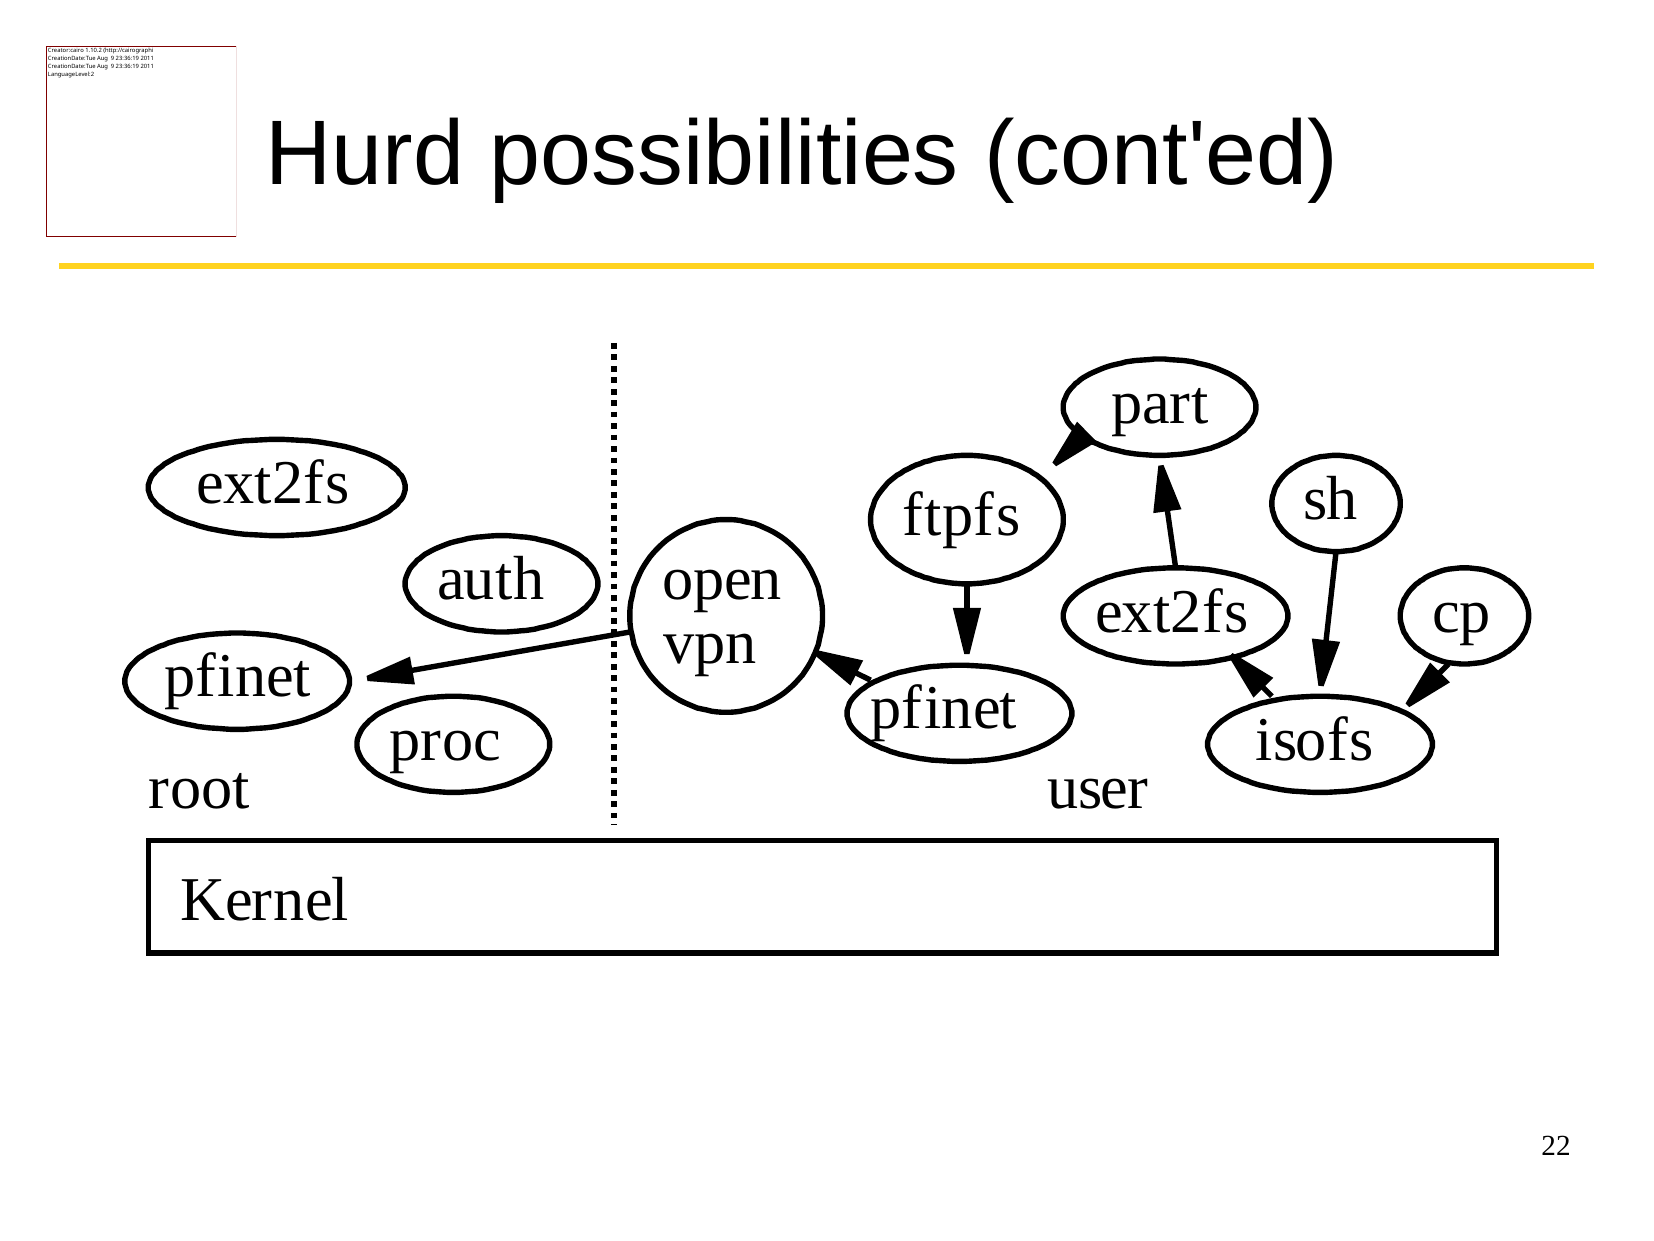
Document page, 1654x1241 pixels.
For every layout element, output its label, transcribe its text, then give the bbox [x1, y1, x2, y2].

picture [104, 321, 1549, 975]
title Hurd possibilities (cont'ed) [265, 49, 1571, 257]
